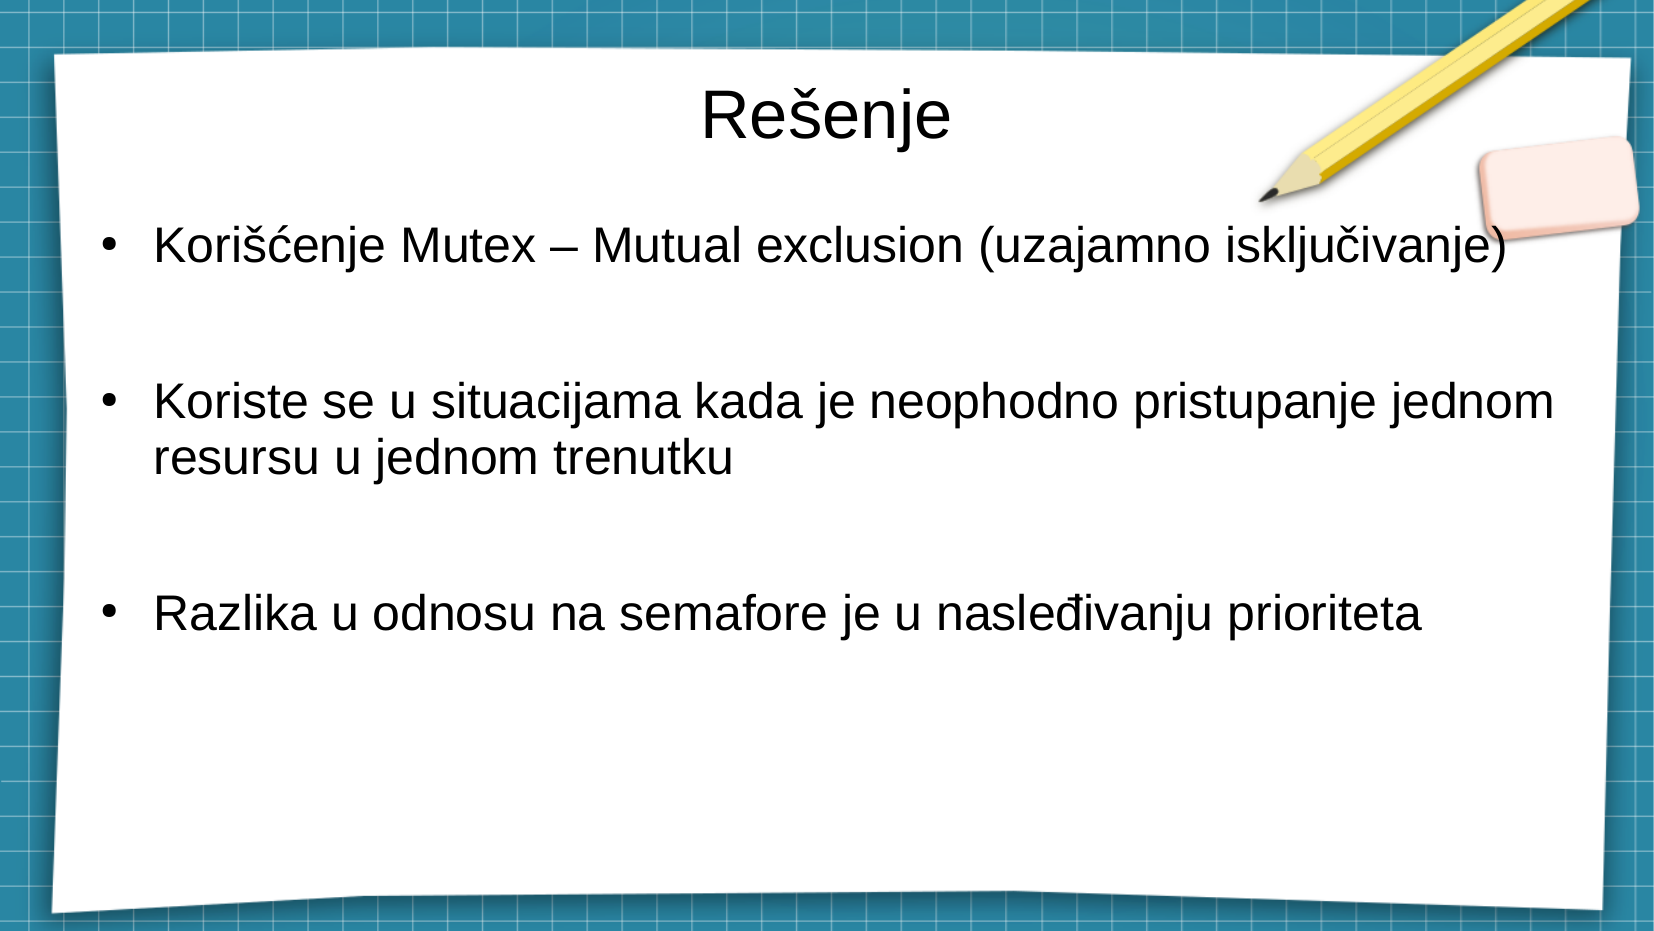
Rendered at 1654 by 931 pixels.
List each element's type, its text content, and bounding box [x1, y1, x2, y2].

list Korišćenje Mutex – Mutual exclusion (uzajamno isključivanje) Koriste se u situacijama kada je neophodno pristupanje jednom resursu u jednom trenutku Razlika u odnosu na semafore je u nasleđivanju prioriteta [82, 217, 1571, 758]
picture [0, 0, 1654, 931]
title Rešenje [82, 37, 1571, 193]
